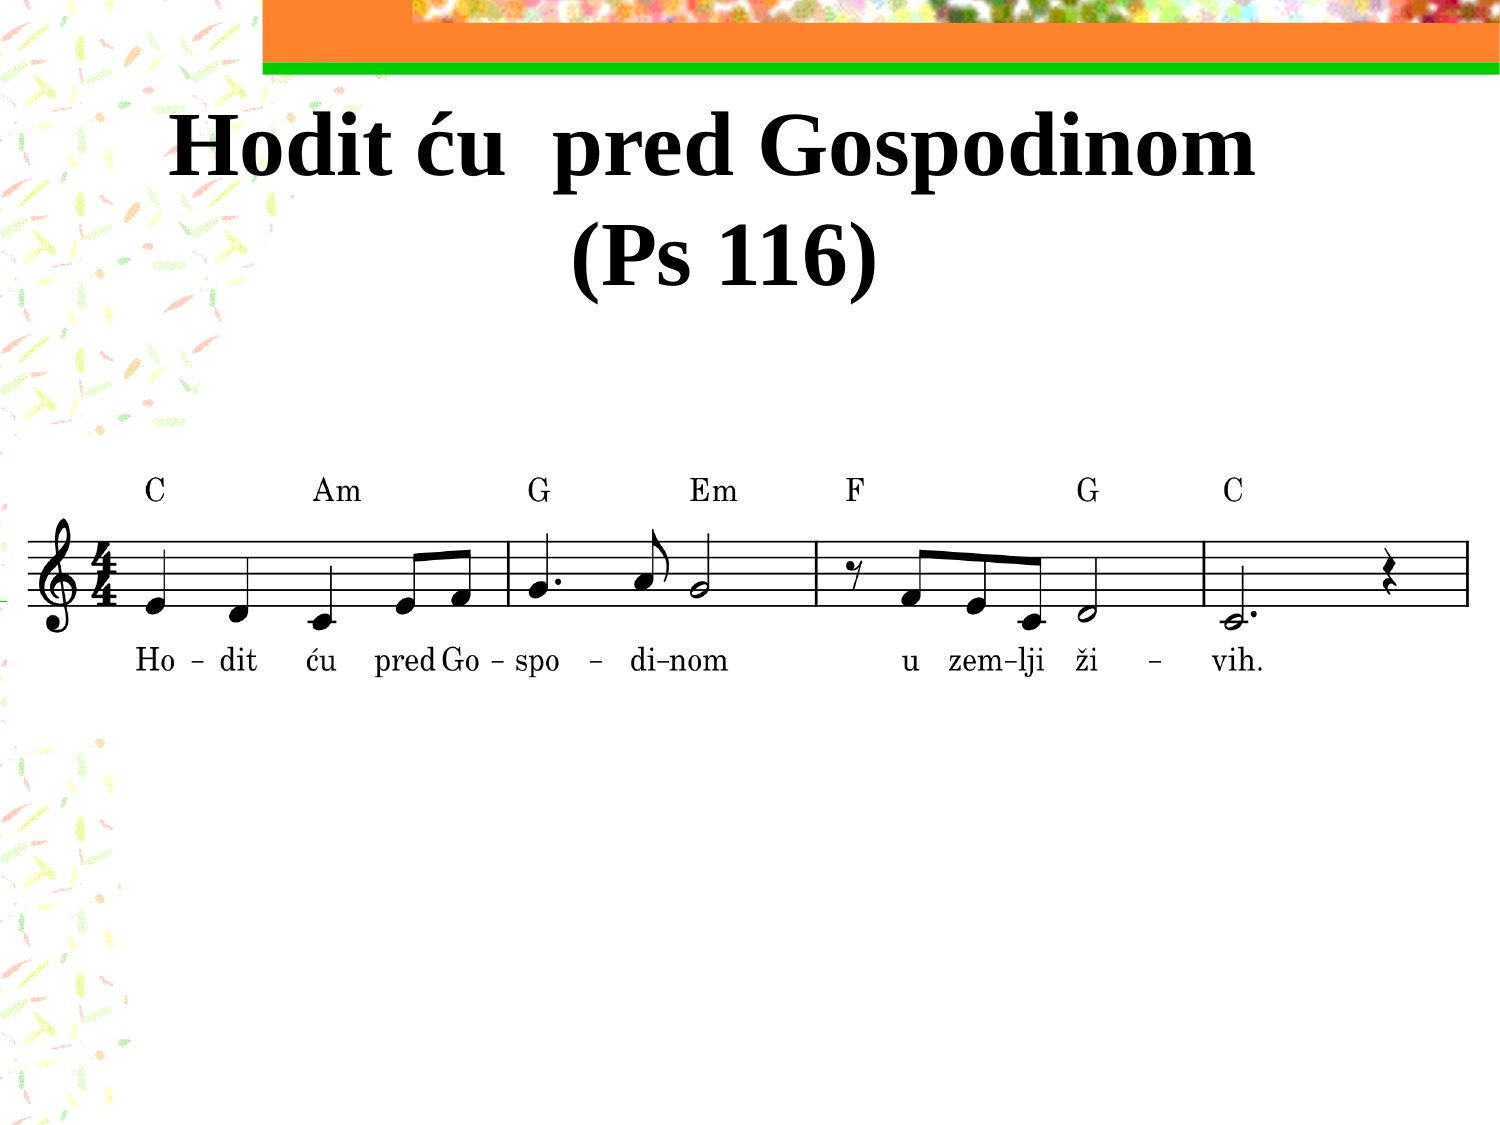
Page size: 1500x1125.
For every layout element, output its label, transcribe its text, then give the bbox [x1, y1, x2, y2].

text_box Hodit ću pred Gospodinom (Ps 116) [87, 99, 1363, 288]
picture [0, 0, 1477, 1125]
picture [412, 0, 1500, 23]
